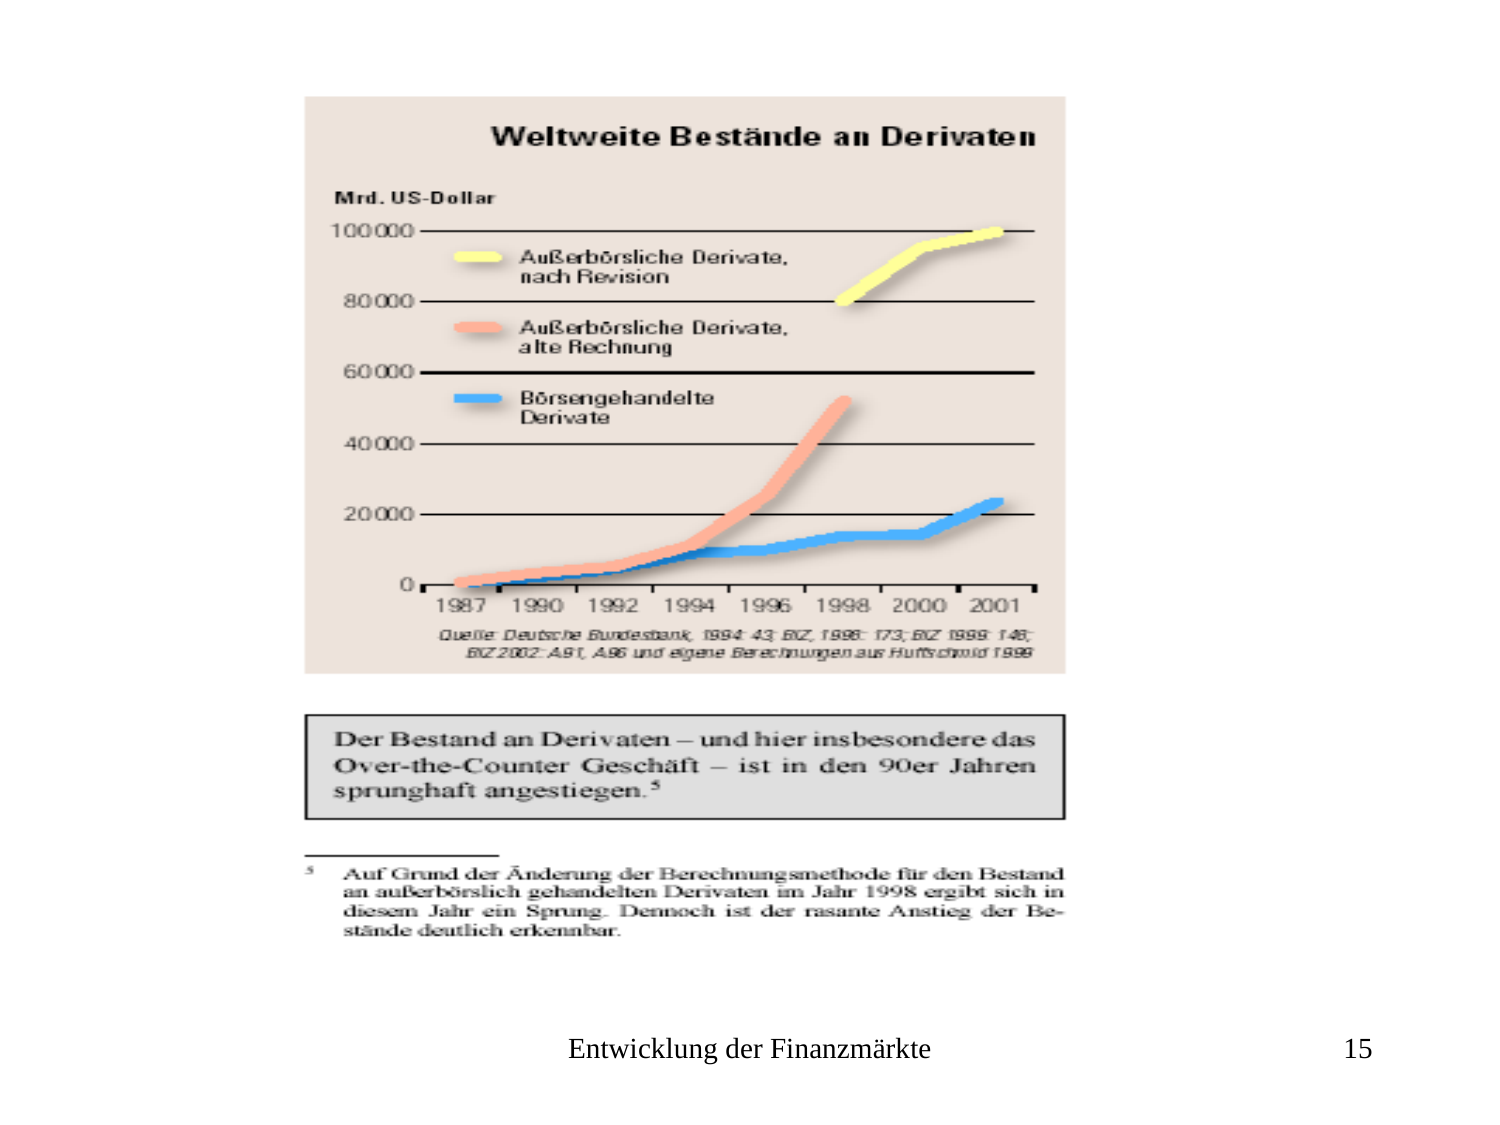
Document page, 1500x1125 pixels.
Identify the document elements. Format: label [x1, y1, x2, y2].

picture [300, 74, 1213, 954]
